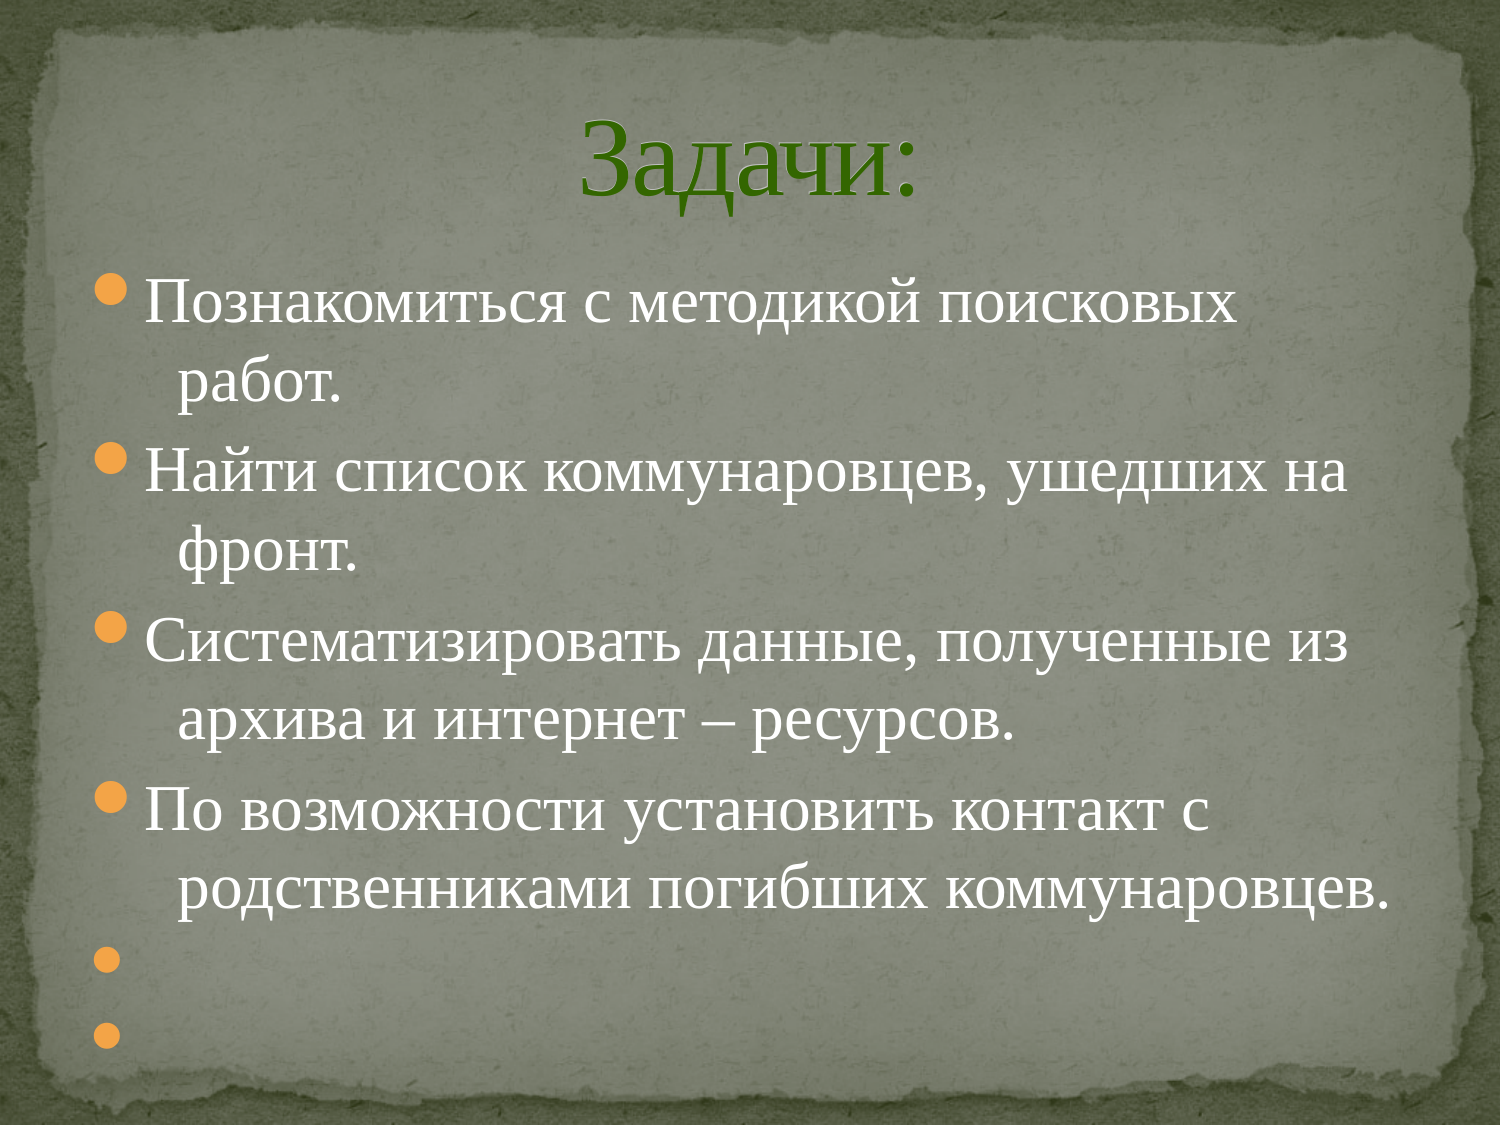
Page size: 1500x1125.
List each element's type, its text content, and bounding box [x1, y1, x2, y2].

title Задачи: [75, 24, 1426, 225]
list Познакомиться с методикой поисковых работ. Найти список коммунаровцев, ушедших на фронт. Систематизировать данные, полученные из архива и интернет – ресурсов. По возможности установить контакт с родственниками погибших коммунаровцев. [75, 249, 1426, 1000]
